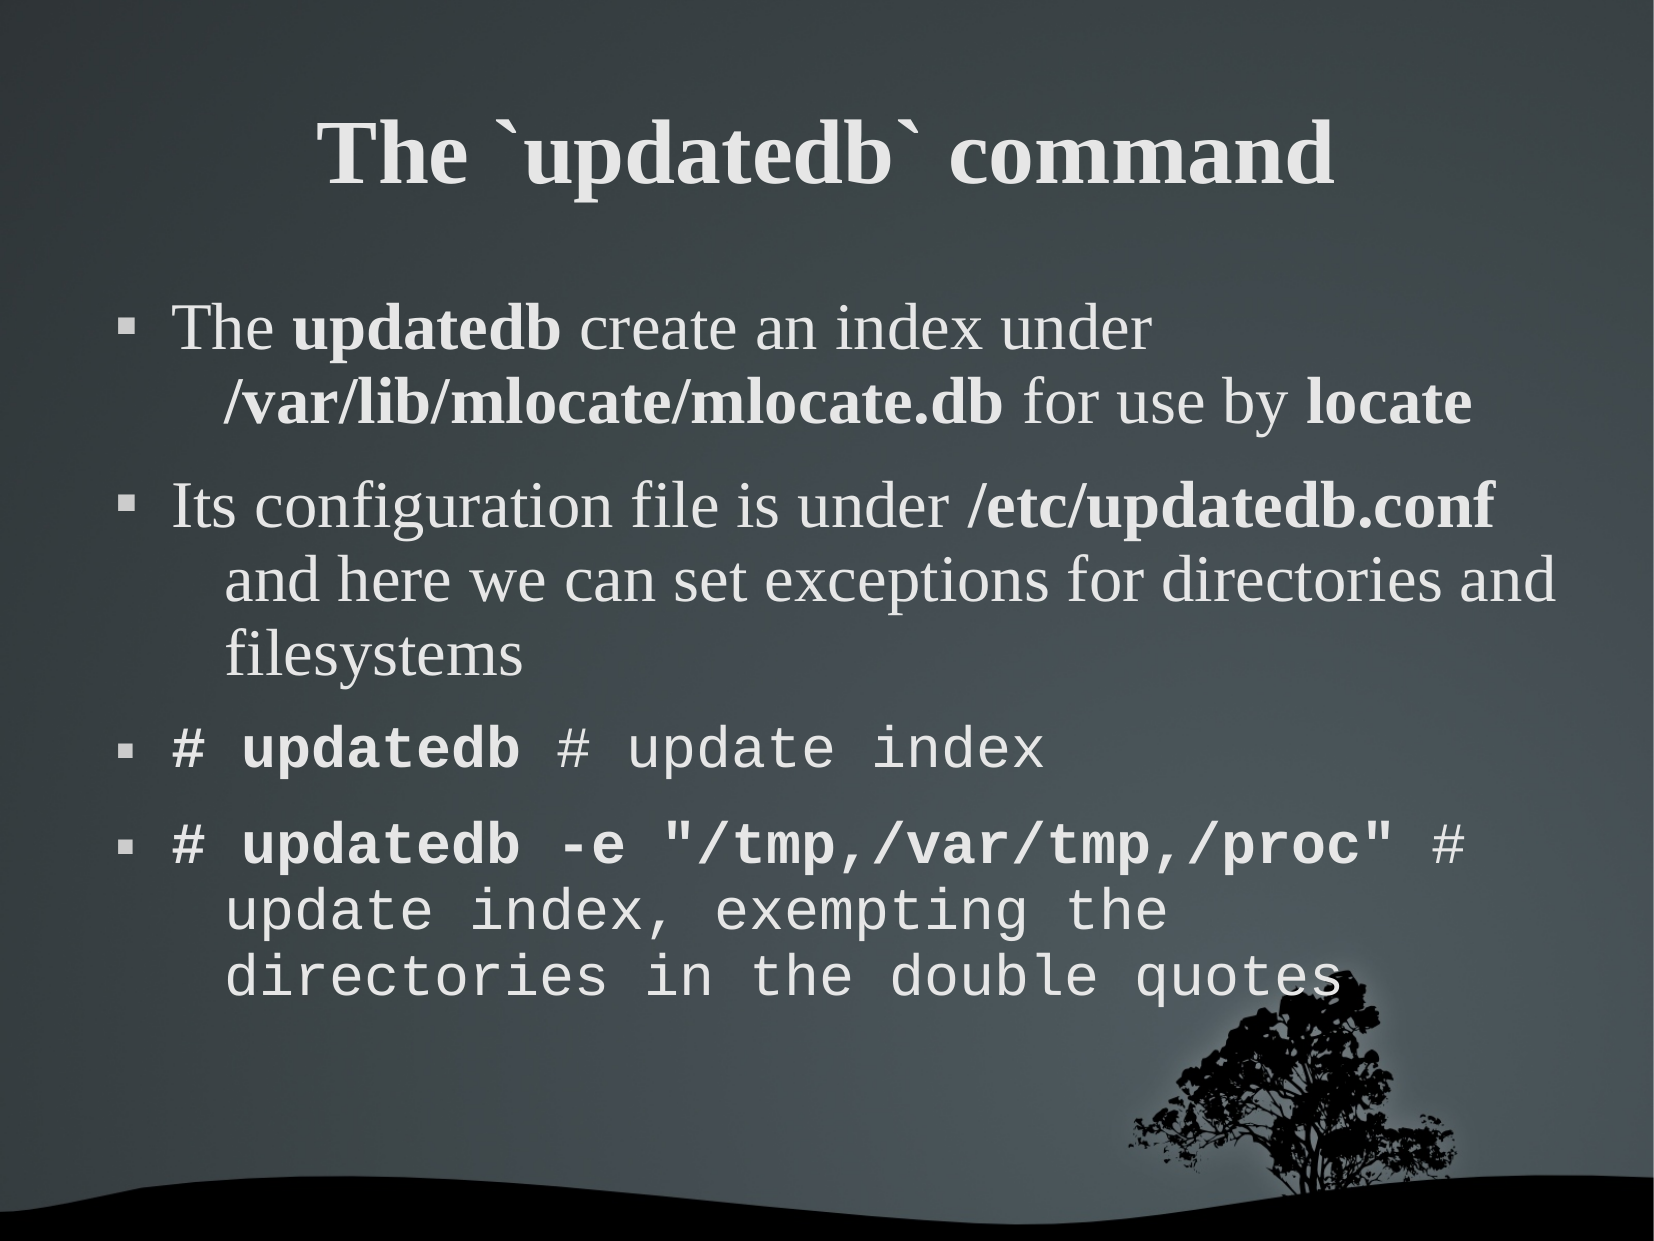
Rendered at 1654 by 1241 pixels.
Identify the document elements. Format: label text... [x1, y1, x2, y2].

picture [0, 0, 1654, 1241]
list The updatedb create an index under /var/lib/mlocate/mlocate.db for use by locate Its configuration file is under /etc/updatedb.conf and here we can set exceptions for directories and filesystems # updatedb # update index # updatedb -e "/tmp,/var/tmp,/proc" # update index, exempting the directories in the double quotes [82, 290, 1571, 1226]
title The `updatedb` command [82, 49, 1571, 257]
